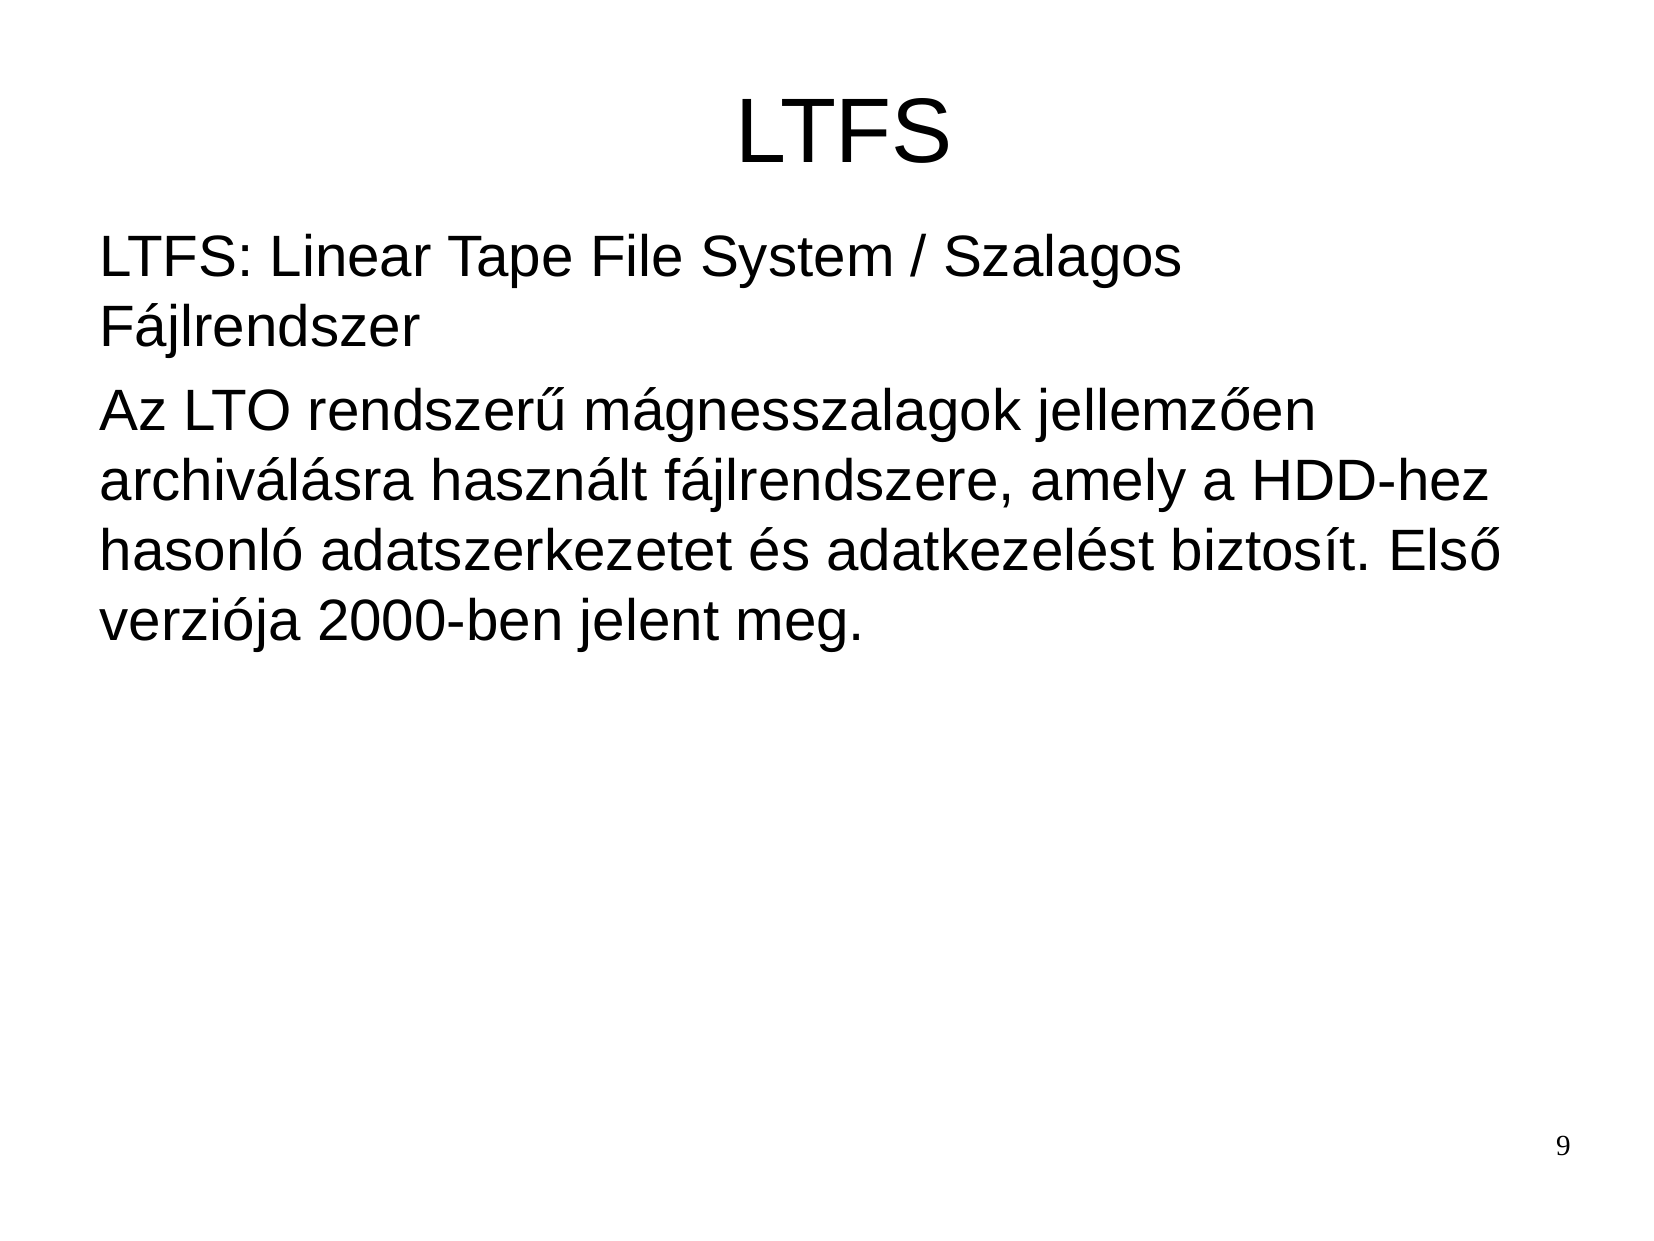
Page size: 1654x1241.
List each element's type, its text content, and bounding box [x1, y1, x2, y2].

title LTFS [124, 40, 1530, 210]
list LTFS: Linear Tape File System / Szalagos Fájlrendszer Az LTO rendszerű mágnesszalagok jellemzően archiválásra használt fájlrendszere, amely a HDD-hez hasonló adatszerkezetet és adatkezelést biztosít. Első verziója 2000-ben jelent meg. [28, 210, 1530, 1203]
